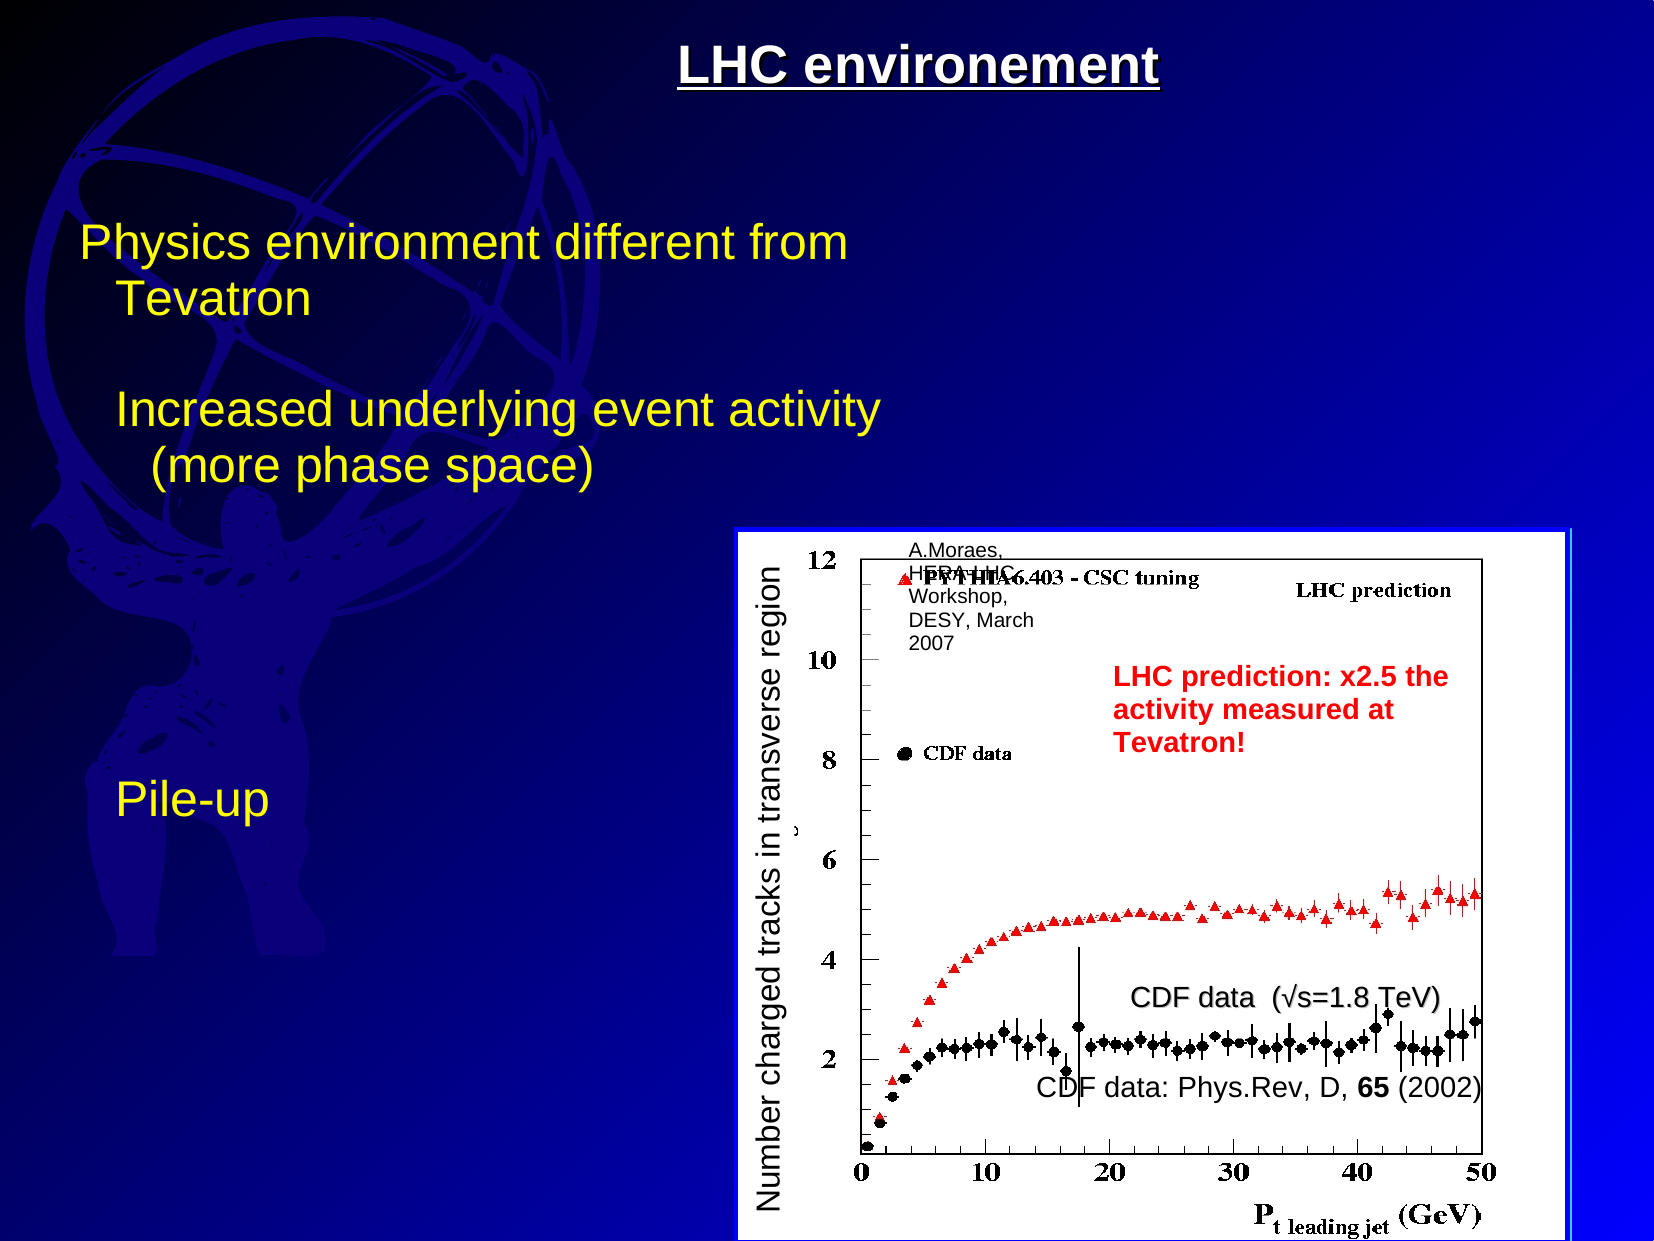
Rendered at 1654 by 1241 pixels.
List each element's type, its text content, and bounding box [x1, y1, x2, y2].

text_box LHC environement [662, 27, 1176, 113]
text_box Number charged tracks in transverse region [741, 550, 795, 1229]
picture [738, 531, 1565, 1241]
text_box LHC prediction: x2.5 the activity measured at Tevatron! [1098, 652, 1477, 767]
text_box CDF data (√s=1.8 TeV) [1115, 973, 1477, 1022]
text_box Physics environment different from Tevatron Increased underlying event activity (more phase space) Pile-up [29, 206, 902, 904]
text_box CDF data: Phys.Rev, D, 65 (2002) [1012, 1063, 1506, 1112]
text_box A.Moraes, HERA-LHC Workshop, DESY, March 2007 [893, 530, 1069, 663]
